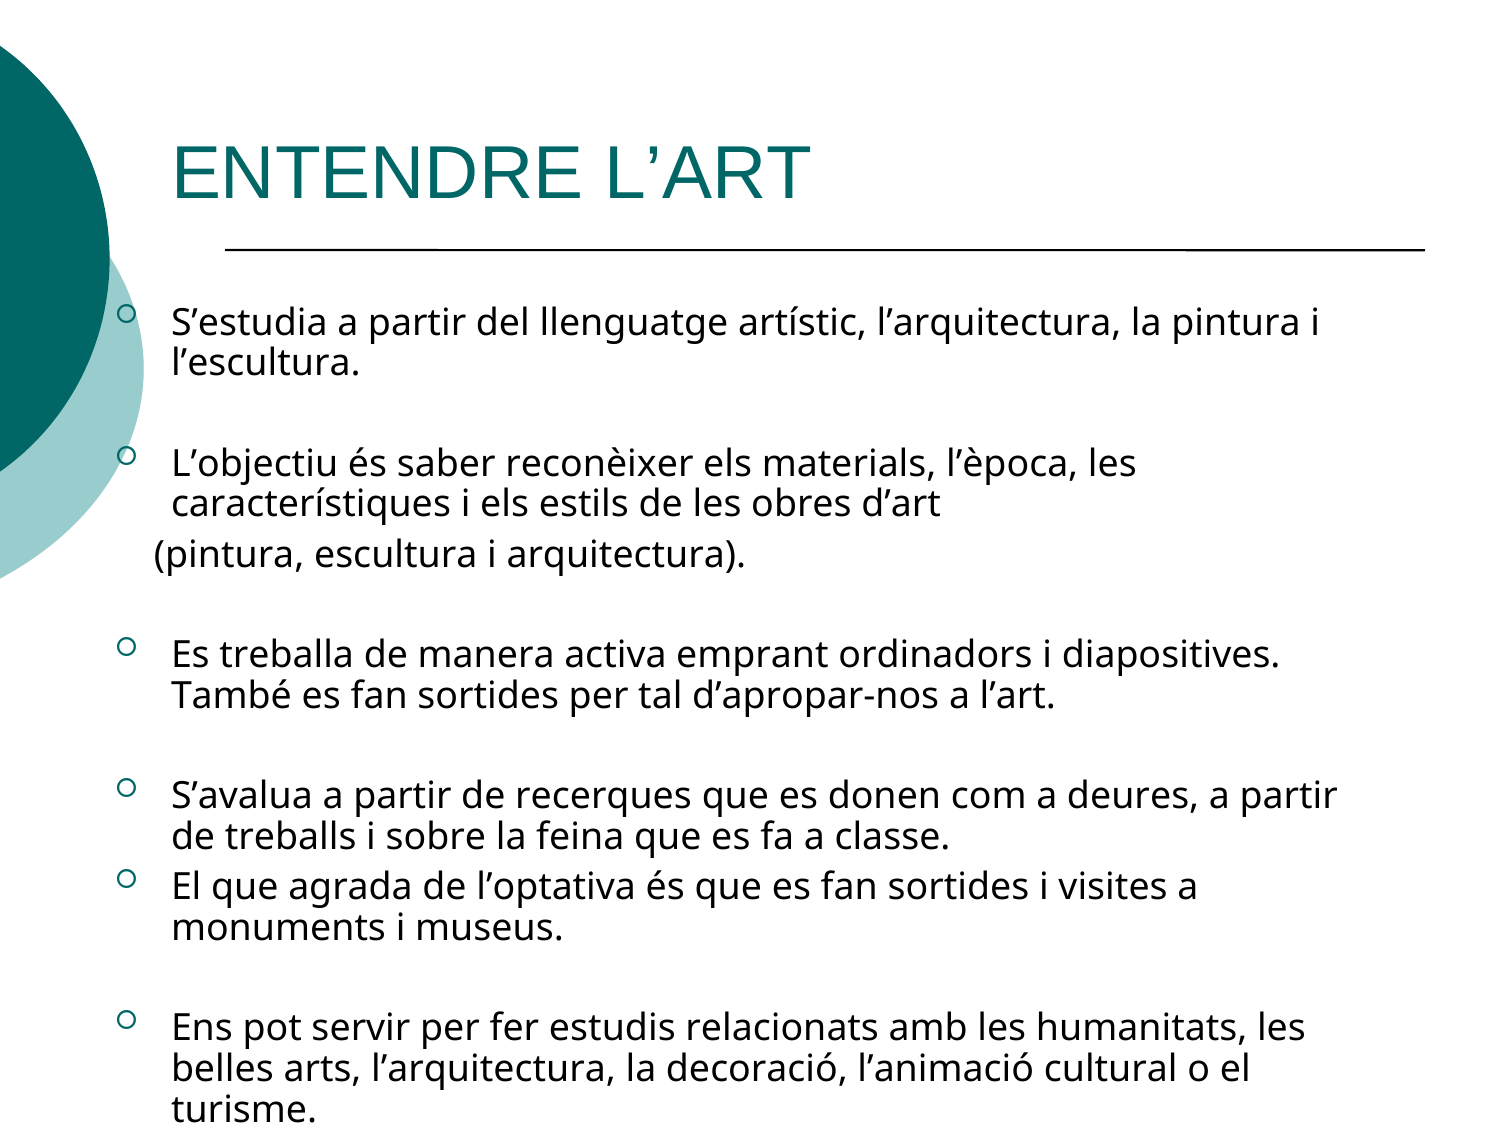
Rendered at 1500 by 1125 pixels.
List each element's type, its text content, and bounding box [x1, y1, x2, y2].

list S’estudia a partir del llenguatge artístic, l’arquitectura, la pintura i l’escultura. L’objectiu és saber reconèixer els materials, l’època, les característiques i els estils de les obres d’art (pintura, escultura i arquitectura). Es treballa de manera activa emprant ordinadors i diapositives. També es fan sortides per tal d’apropar-nos a l’art. S’avalua a partir de recerques que es donen com a deures, a partir de treballs i sobre la feina que es fa a classe. El que agrada de l’optativa és que es fan sortides i visites a monuments i museus. Ens pot servir per fer estudis relacionats amb les humanitats, les belles arts, l’arquitectura, la decoració, l’animació cultural o el turisme. [100, 231, 1363, 1117]
title ENTENDRE L’ART [135, 0, 1263, 223]
